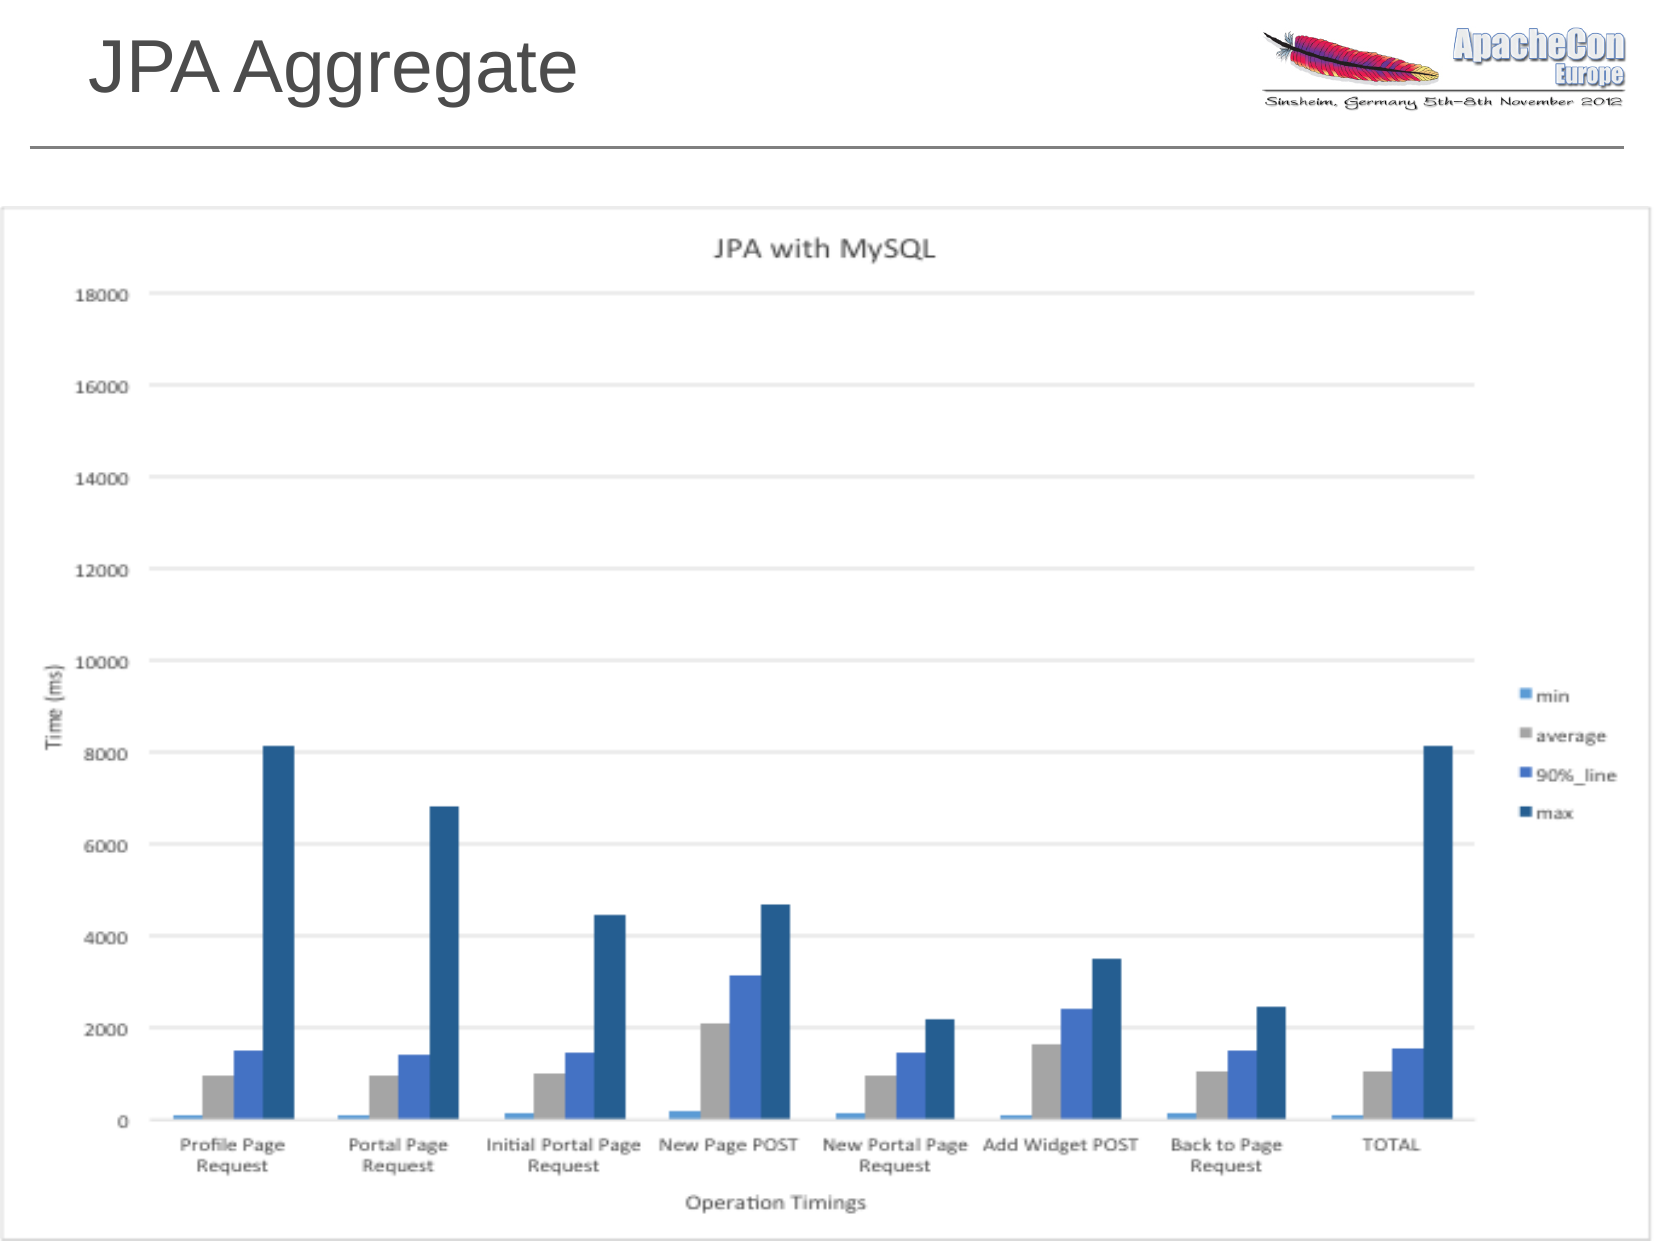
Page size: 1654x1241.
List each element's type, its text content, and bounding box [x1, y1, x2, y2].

title JPA Aggregate [88, 18, 1447, 116]
picture [0, 0, 1654, 1241]
